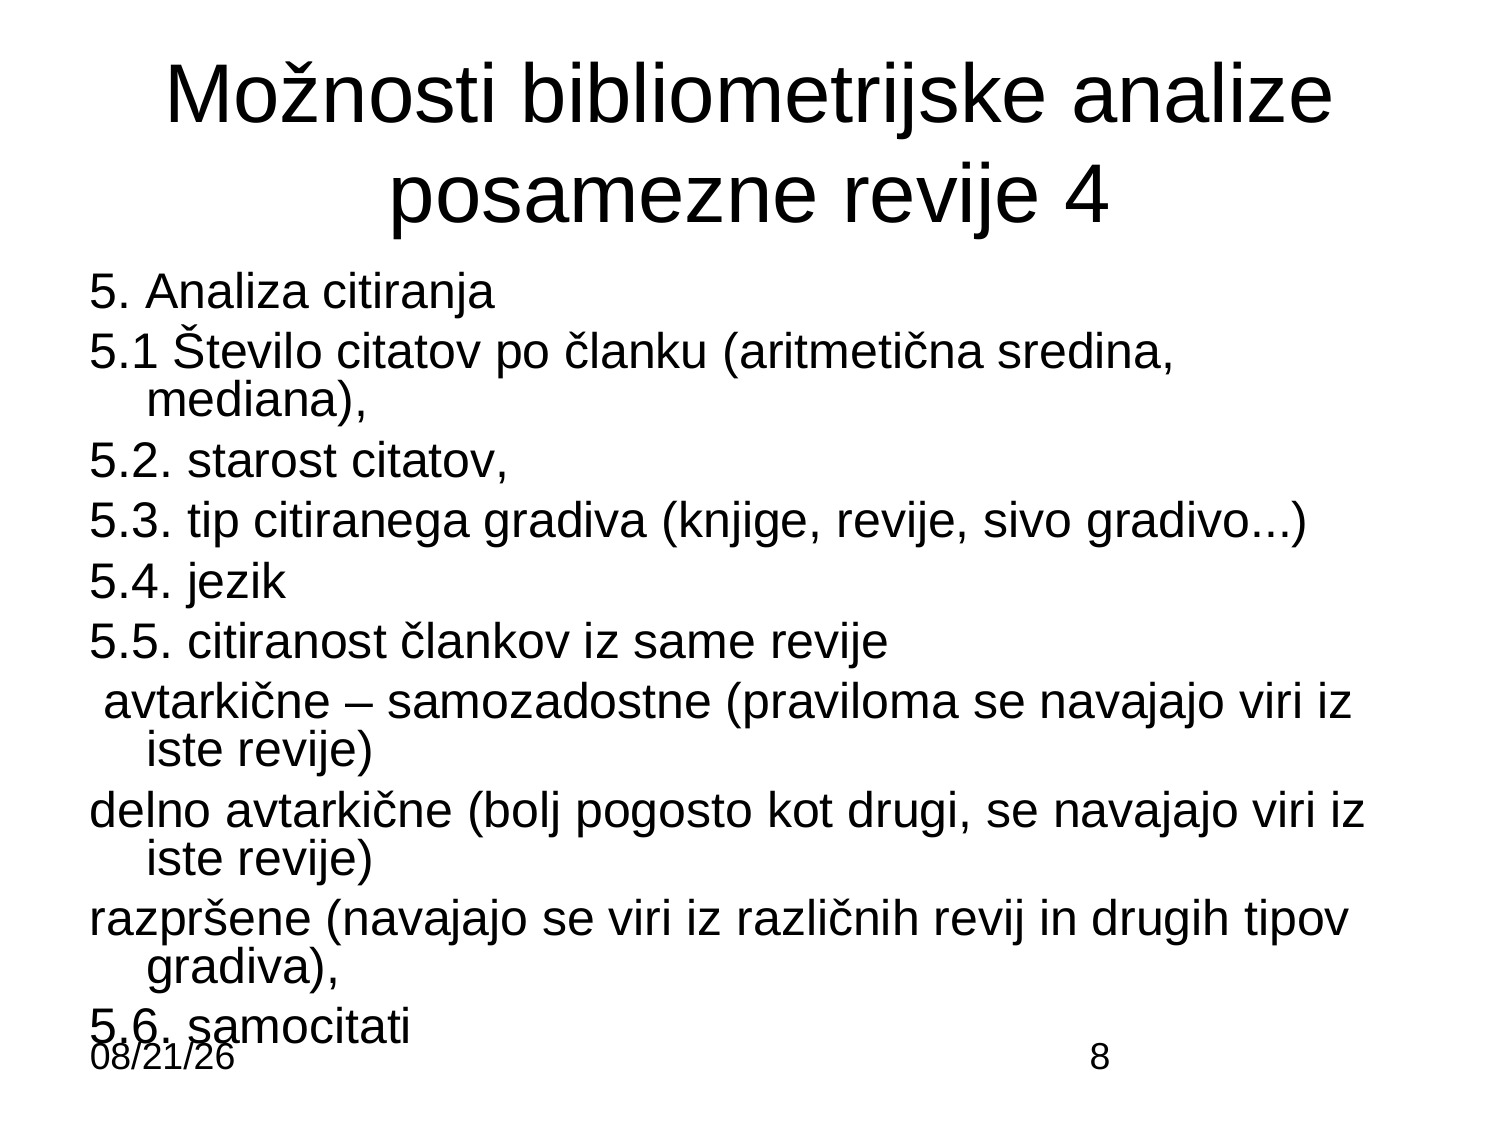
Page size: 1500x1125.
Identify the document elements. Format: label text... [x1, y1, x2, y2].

title Možnosti bibliometrijske analize posamezne revije 4 [75, 31, 1426, 247]
list 5. Analiza citiranja 5.1 Število citatov po članku (aritmetična sredina, mediana), 5.2. starost citatov, 5.3. tip citiranega gradiva (knjige, revije, sivo gradivo...) 5.4. jezik 5.5. citiranost člankov iz same revije avtarkične – samozadostne (praviloma se navajajo viri iz iste revije) delno avtarkične (bolj pogosto kot drugi, se navajajo viri iz iste revije) razpršene (navajajo se viri iz različnih revij in drugih tipov gradiva), 5.6. samocitati [75, 262, 1426, 1062]
